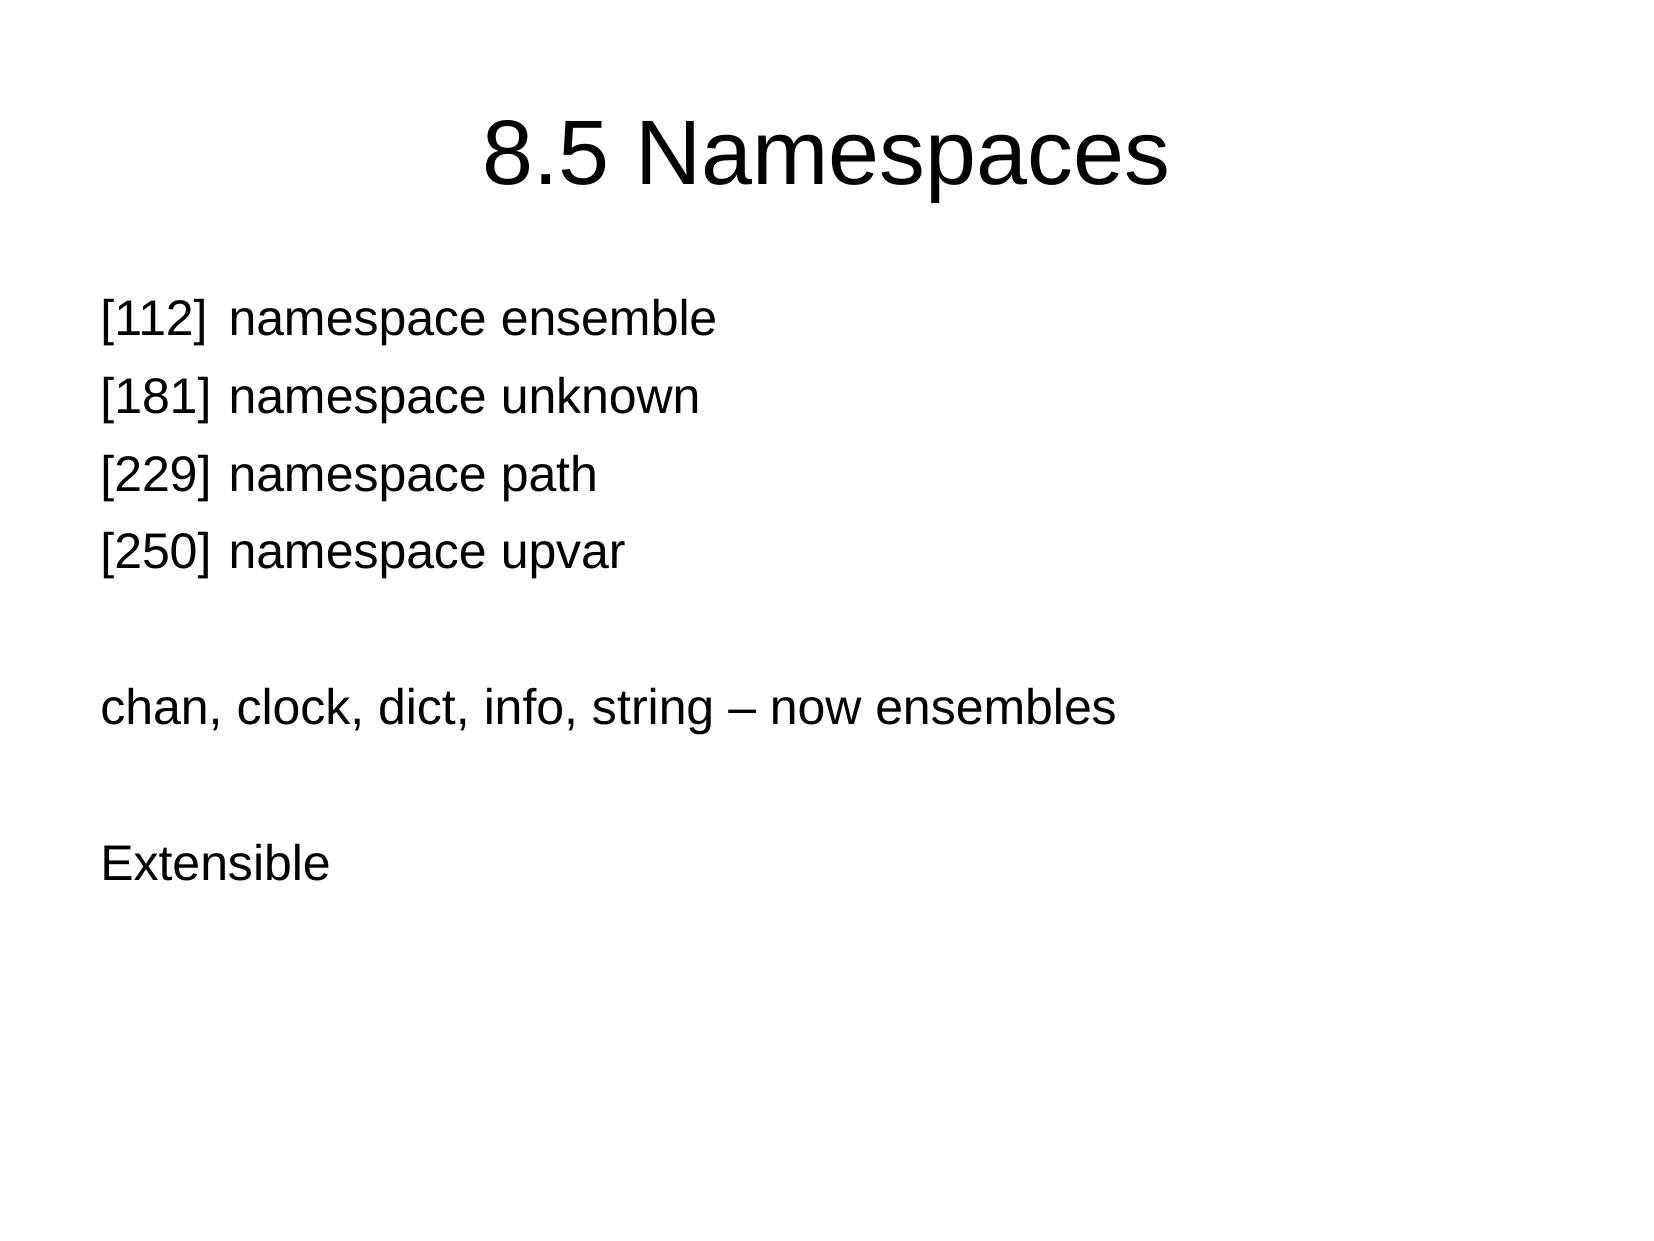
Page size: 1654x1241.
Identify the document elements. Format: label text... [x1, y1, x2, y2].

list [112] namespace ensemble [181] namespace unknown [229] namespace path [250] namespace upvar chan, clock, dict, info, string – now ensembles Extensible [82, 290, 1571, 1201]
title 8.5 Namespaces [82, 56, 1571, 250]
